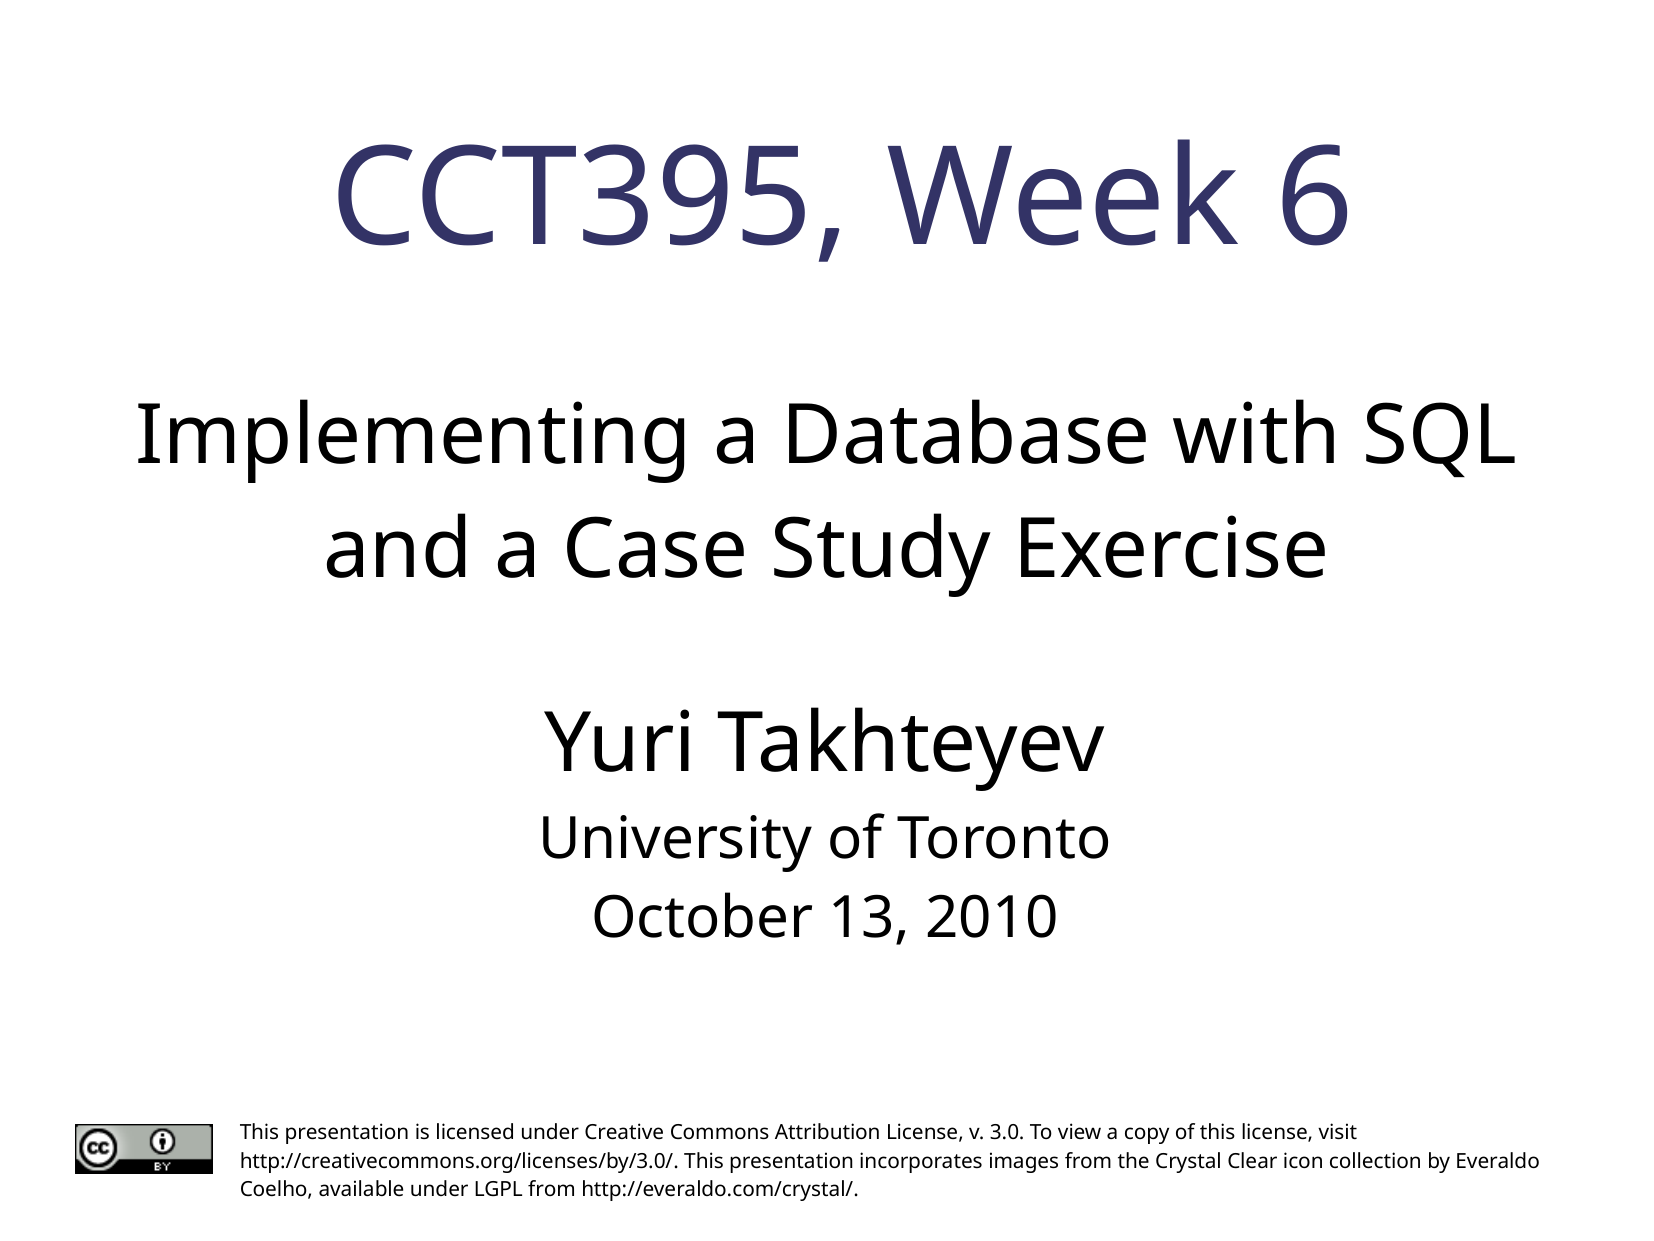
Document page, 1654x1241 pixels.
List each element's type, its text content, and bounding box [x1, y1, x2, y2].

text_box This presentation is licensed under Creative Commons Attribution License, v. 3.0. To view a copy of this license, visit http://creativecommons.org/licenses/by/3.0/. This presentation incorporates images from the Crystal Clear icon collection by Everaldo Coelho, available under LGPL from http://everaldo.com/crystal/. [225, 1110, 1576, 1201]
title CCT395, Week 6 [34, 107, 1651, 275]
subtitle Implementing a Database with SQL and a Case Study Exercise [82, 375, 1571, 578]
text_box Yuri Takhteyev University of Toronto October 13, 2010 [150, 675, 1501, 933]
picture [75, 1124, 213, 1174]
